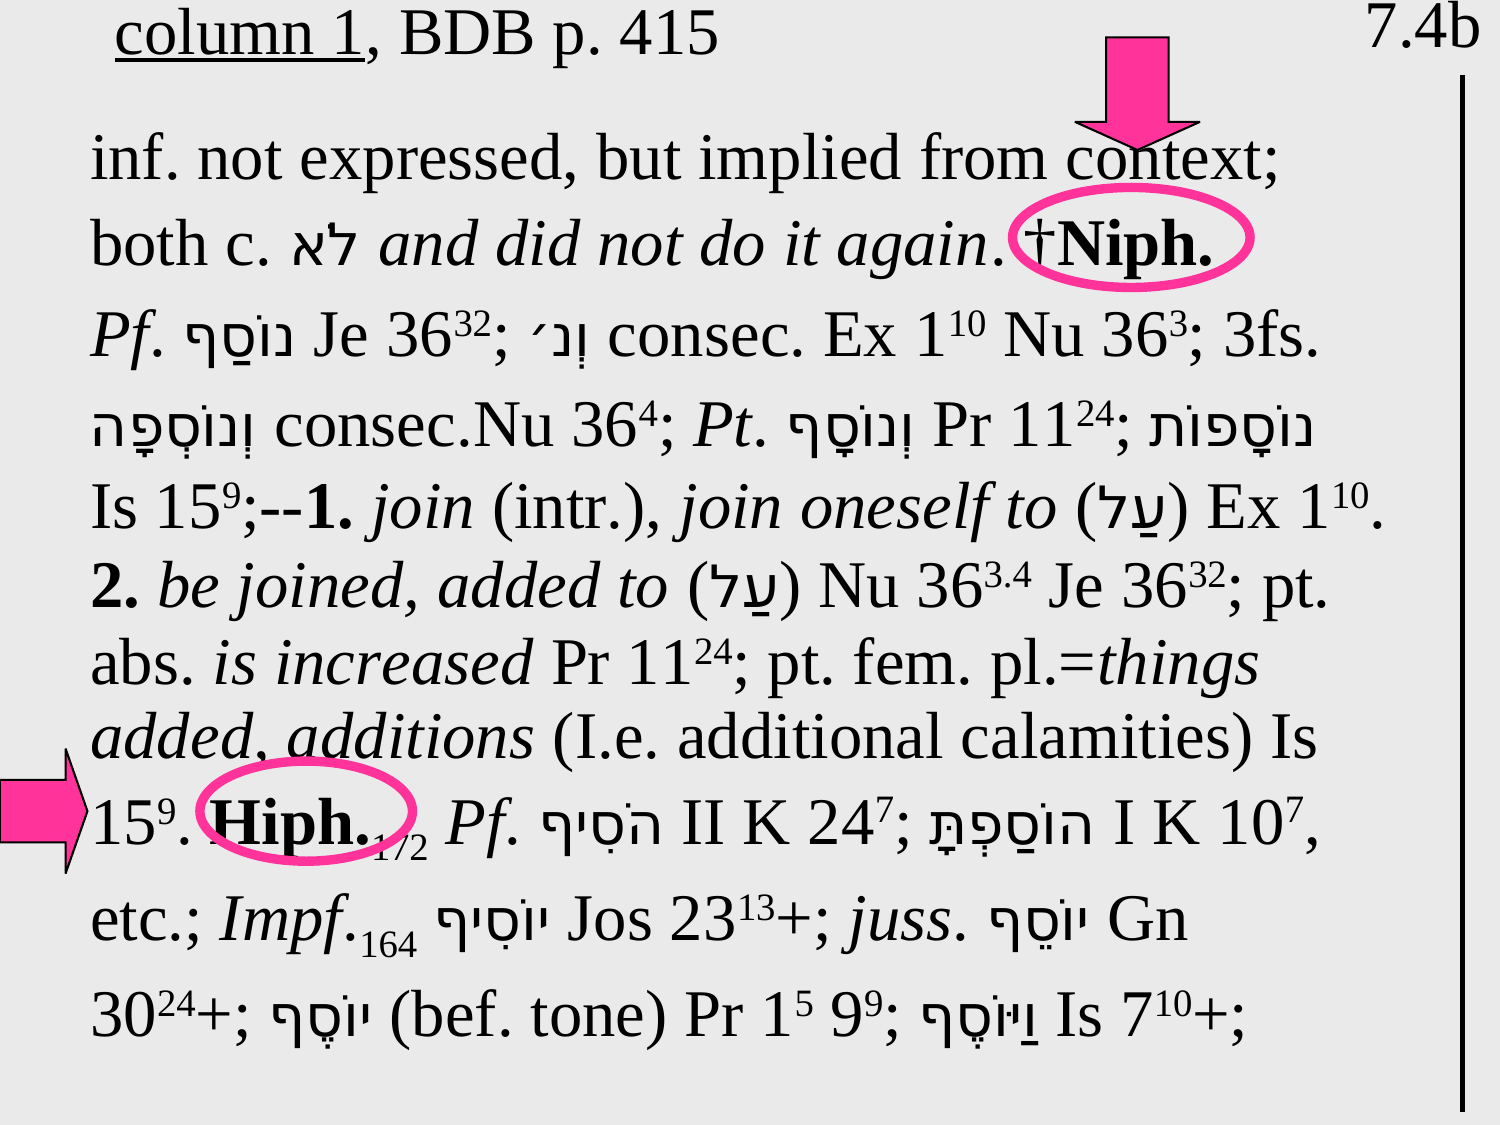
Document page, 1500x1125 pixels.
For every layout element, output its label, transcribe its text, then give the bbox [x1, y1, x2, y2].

text_box 7.4b [1350, 0, 1500, 70]
text_box column 1, BDB p. 415 [99, 0, 813, 77]
text_box inf. not expressed, but implied from context; both c. לֹא and did not do it again. †Niph. Pf. נוֹסַף Je 3632; וְנ׳ consec. Ex 110 Nu 363; 3fs. וְנוֹסְפָה consec.Nu 364; Pt. וְנוֹסָף Pr 1124; נוֹסָפוֹת Is 159;--1. join (intr.), join oneself to (עַל) Ex 110. 2. be joined, added to (עַל) Nu 363.4 Je 3632; pt. abs. is increased Pr 1124; pt. fem. pl.=things added, additions (I.e. additional calamities) Is 159. Hiph.172 Pf. הֹסִיף II K 247; הוֹסַפְתָּ I K 107, etc.; Impf.164 יוֹסִיף Jos 2313+; juss. יוֹסֵף Gn 3024+; יוֹסֶף (bef. tone) Pr 15 99; וַיּוֹסֶף Is 710+; [74, 112, 1460, 1064]
text_box [1074, 37, 1201, 150]
text_box [0, 748, 88, 874]
